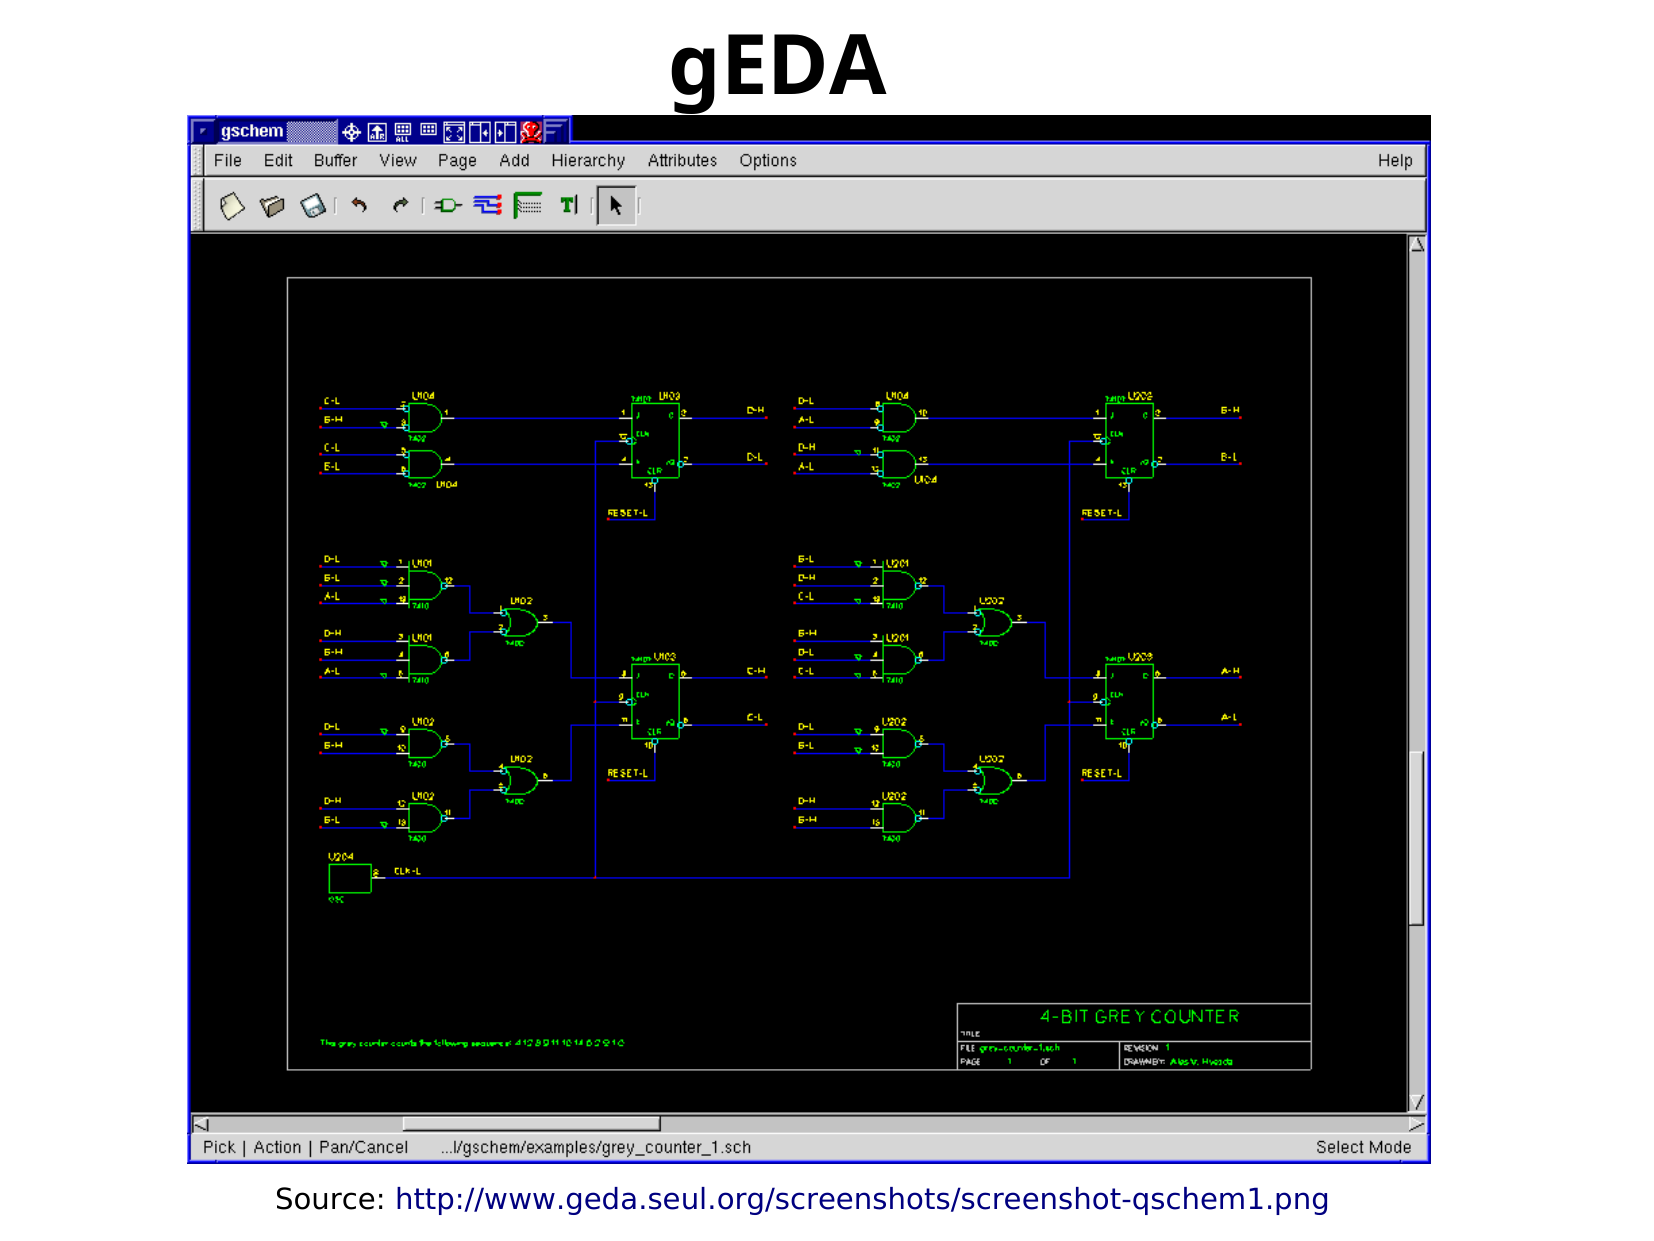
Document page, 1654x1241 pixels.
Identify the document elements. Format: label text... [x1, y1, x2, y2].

text_box gEDA [668, 5, 929, 113]
picture [187, 115, 1431, 1164]
text_box Source: http://www.geda.seul.org/screenshots/screenshot-qschem1.png [275, 1181, 1446, 1220]
